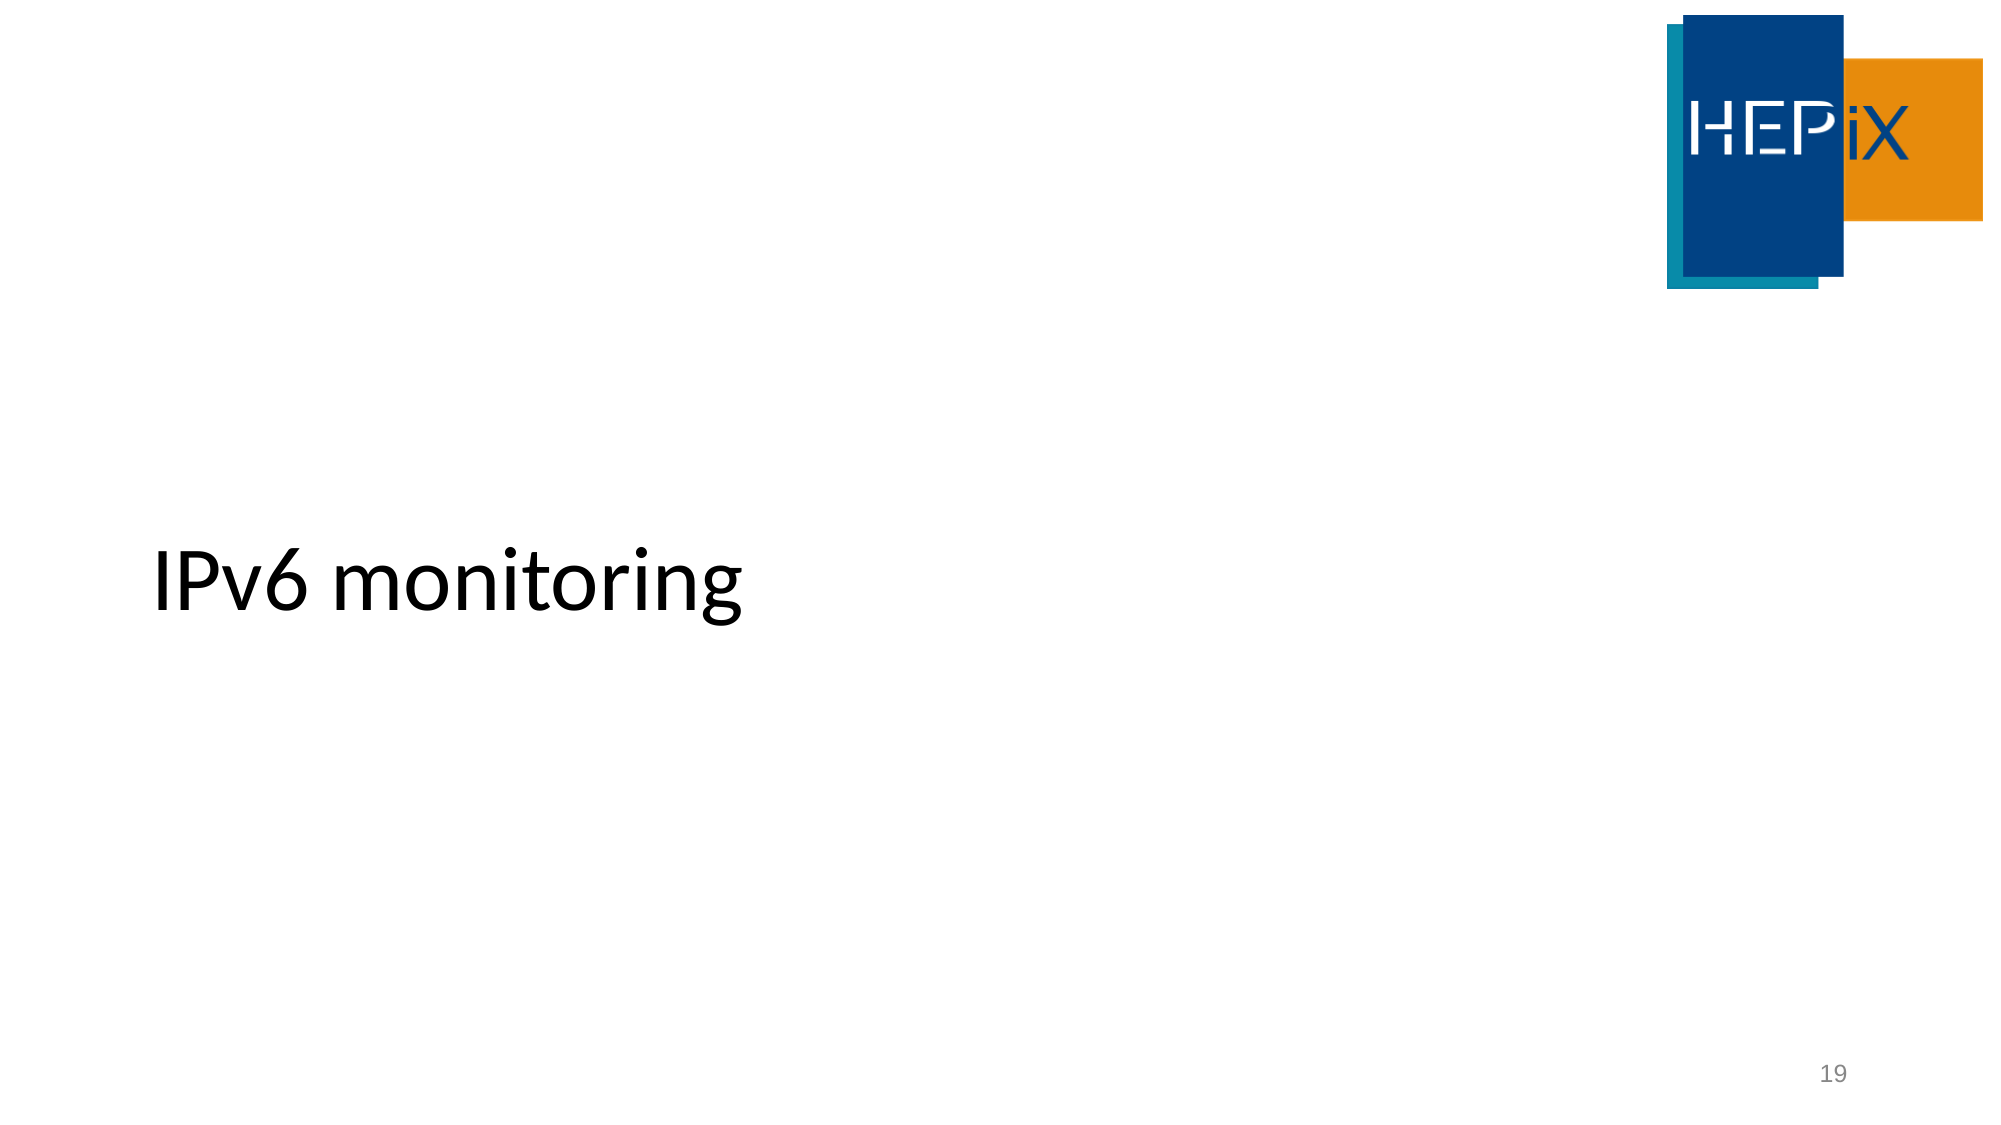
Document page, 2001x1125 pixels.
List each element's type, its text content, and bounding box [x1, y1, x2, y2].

picture [1667, 15, 1983, 289]
slide_number <number> [1412, 1042, 1863, 1103]
title IPv6 monitoring [136, 280, 1862, 749]
